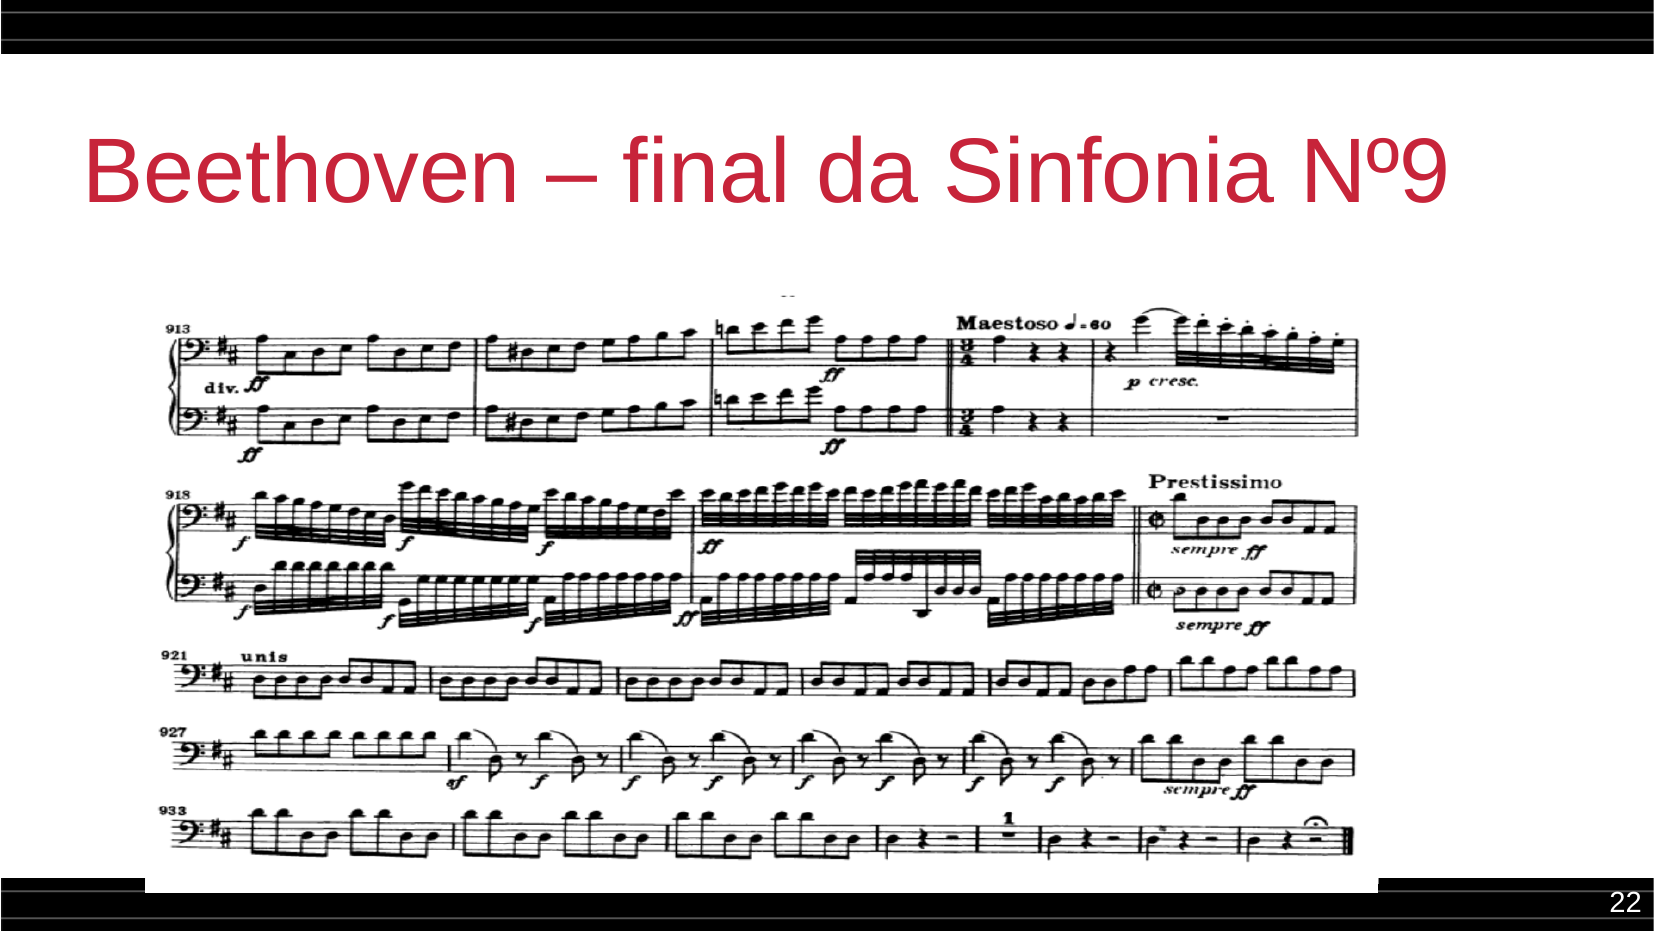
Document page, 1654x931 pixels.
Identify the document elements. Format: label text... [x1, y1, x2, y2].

picture [1, 295, 1654, 931]
picture [1, 0, 1654, 54]
title Beethoven – final da Sinfonia Nº9 [82, 92, 1571, 249]
